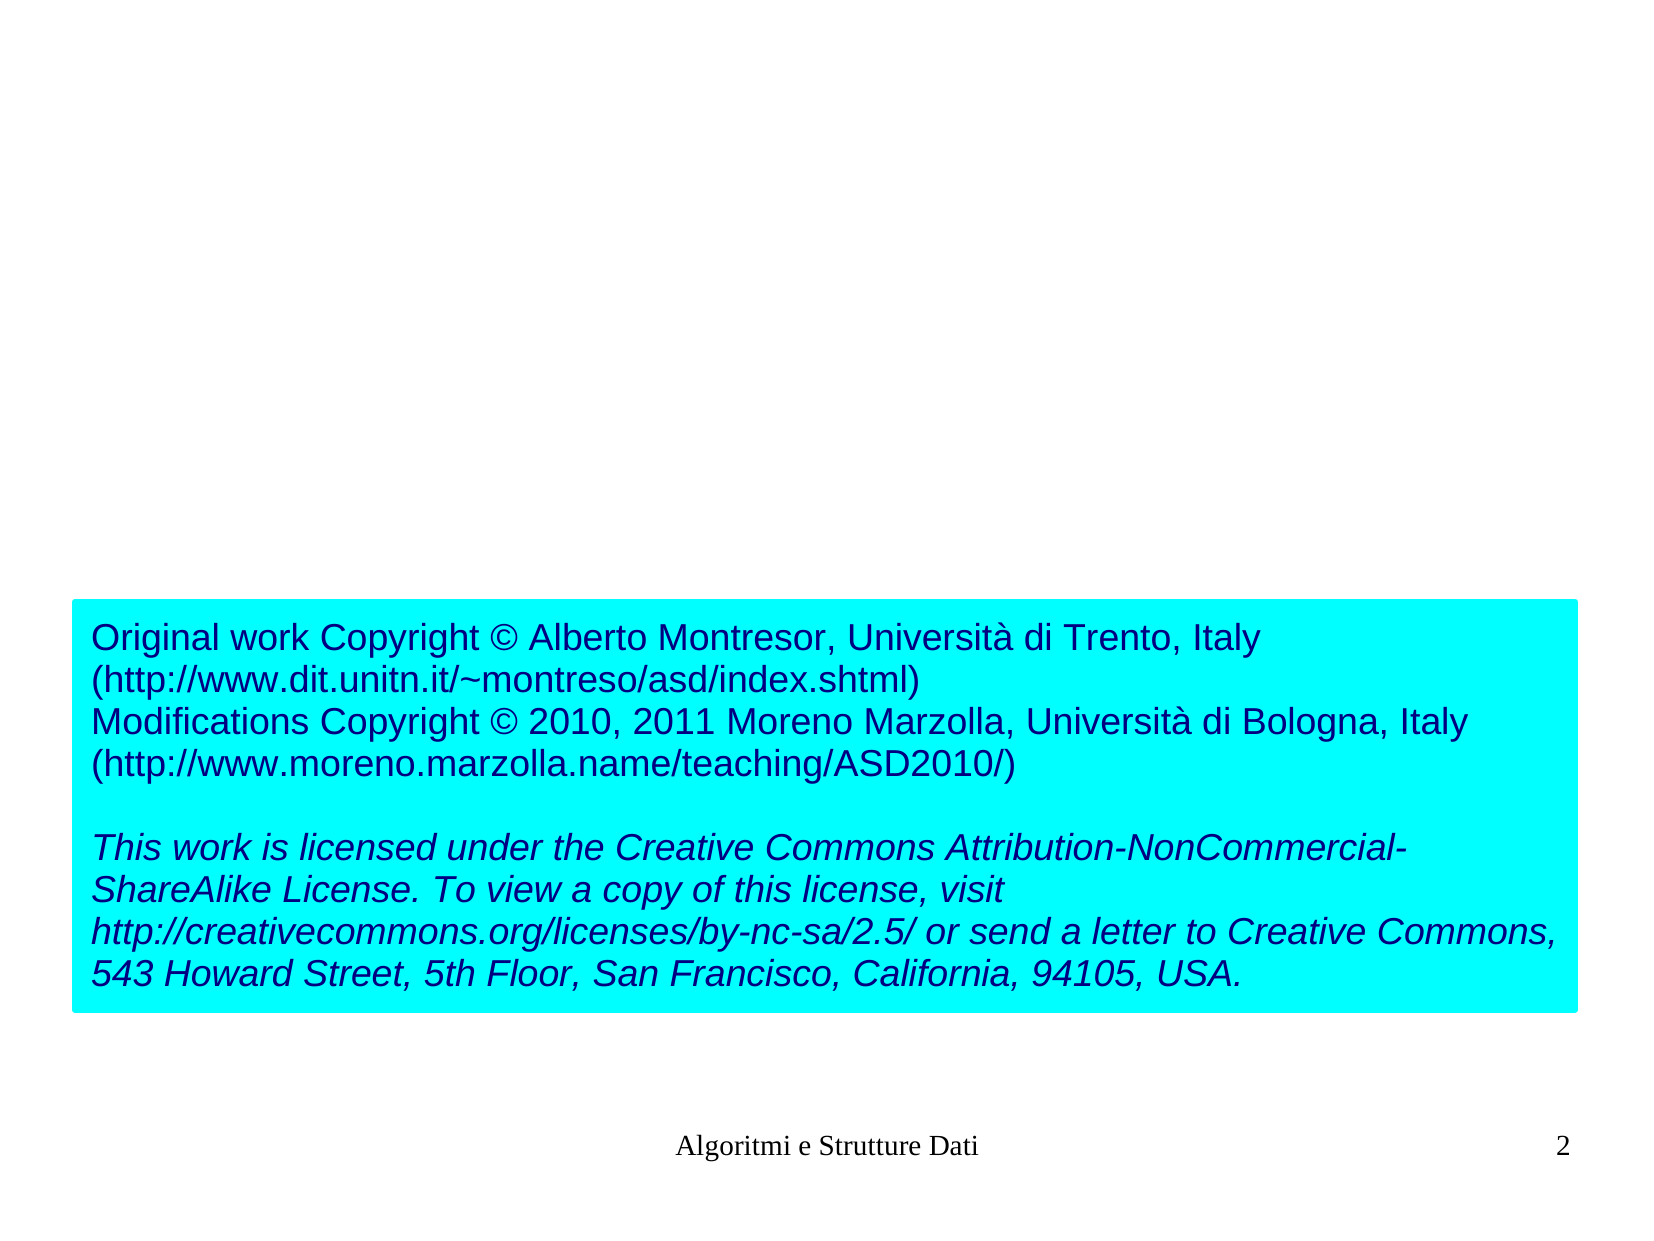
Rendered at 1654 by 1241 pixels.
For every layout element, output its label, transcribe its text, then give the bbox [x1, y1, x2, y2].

text_box Original work Copyright © Alberto Montresor, Università di Trento, Italy (http://www.dit.unitn.it/~montreso/asd/index.shtml) Modifications Copyright © 2010, 2011 Moreno Marzolla, Università di Bologna, Italy (http://www.moreno.marzolla.name/teaching/ASD2010/) This work is licensed under the Creative Commons Attribution-NonCommercial-ShareAlike License. To view a copy of this license, visit http://creativecommons.org/licenses/by-nc-sa/2.5/ or send a letter to Creative Commons, 543 Howard Street, 5th Floor, San Francisco, California, 94105, USA. [75, 601, 1576, 1010]
